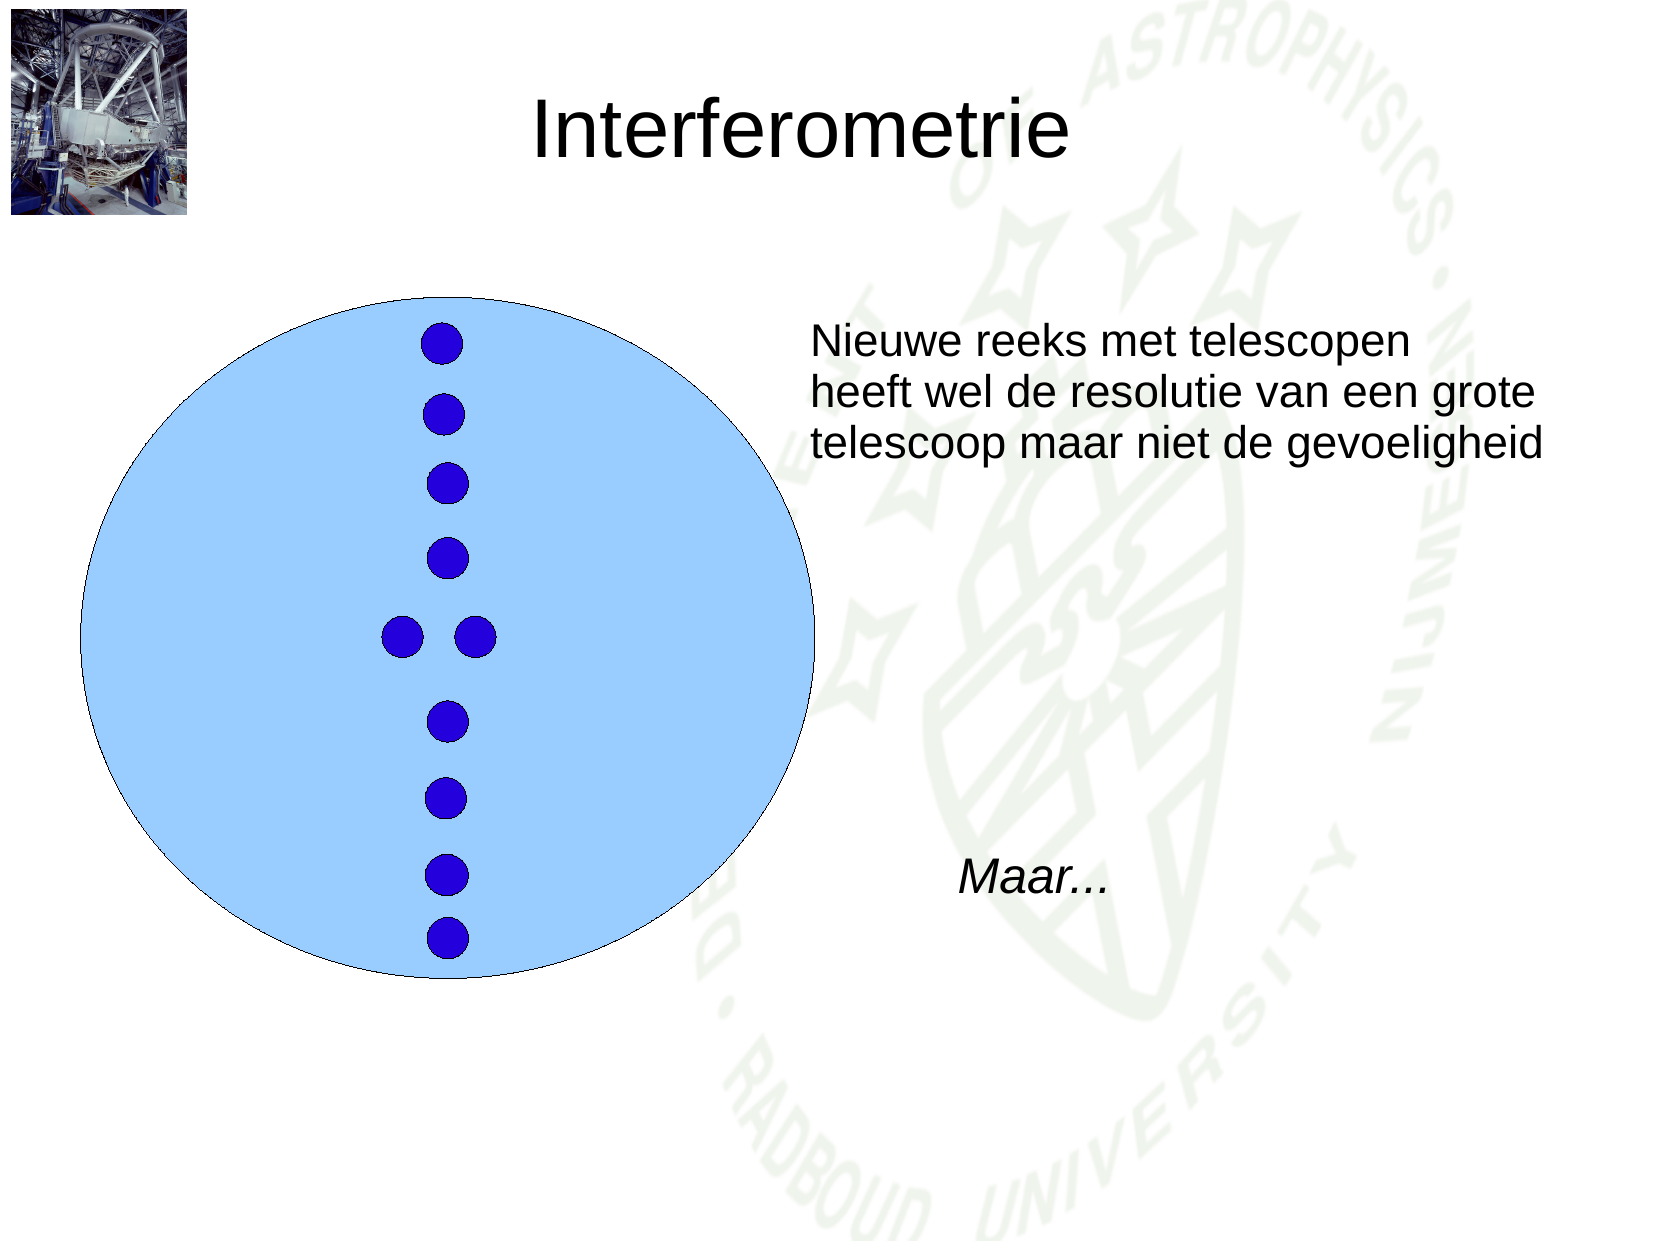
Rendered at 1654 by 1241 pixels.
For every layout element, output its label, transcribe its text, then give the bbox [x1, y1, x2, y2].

text_box Nieuwe reeks met telescopen heeft wel de resolutie van een grote telescoop maar niet de gevoeligheid [795, 307, 1560, 476]
text_box Interferometrie [515, 74, 1088, 183]
text_box [80, 297, 815, 979]
picture [0, 0, 1654, 1241]
text_box Maar... [942, 840, 1127, 912]
